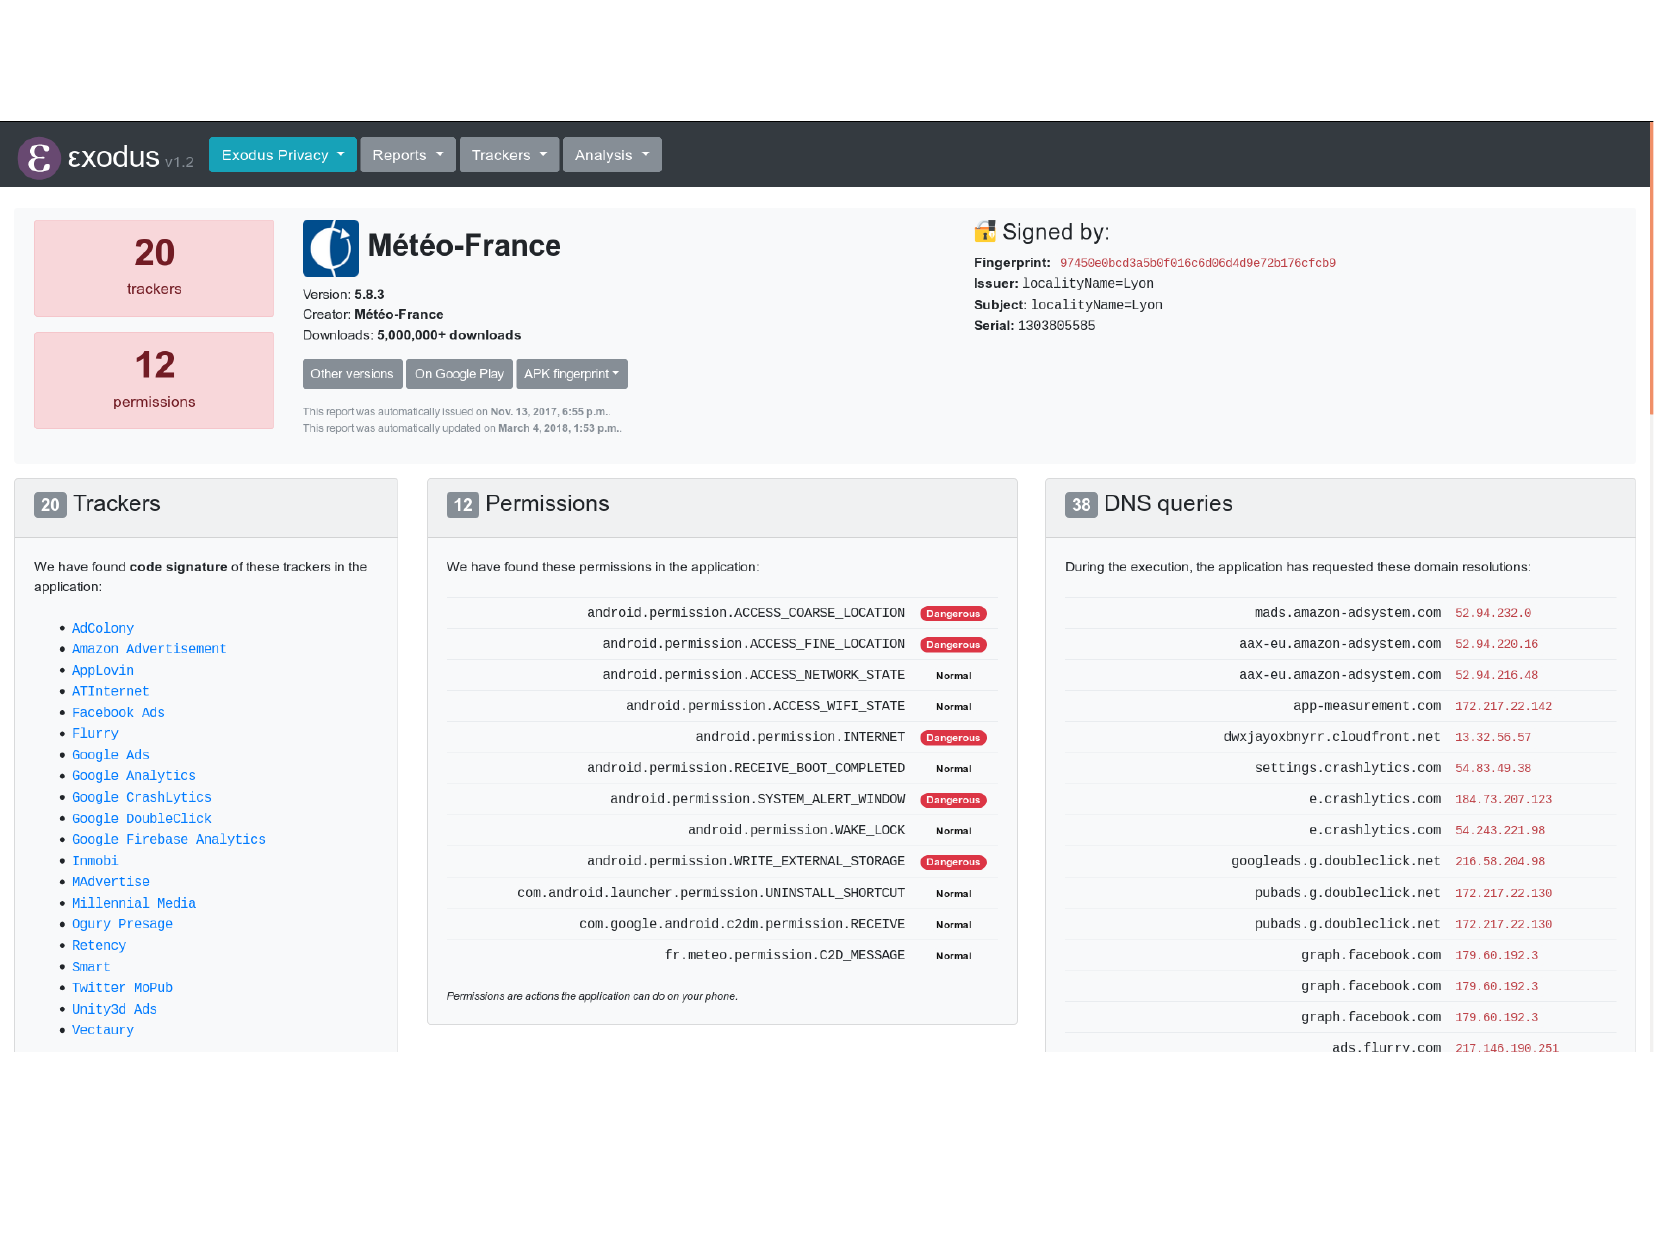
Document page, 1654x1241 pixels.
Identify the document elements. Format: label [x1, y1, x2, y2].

picture [0, 121, 1654, 1052]
